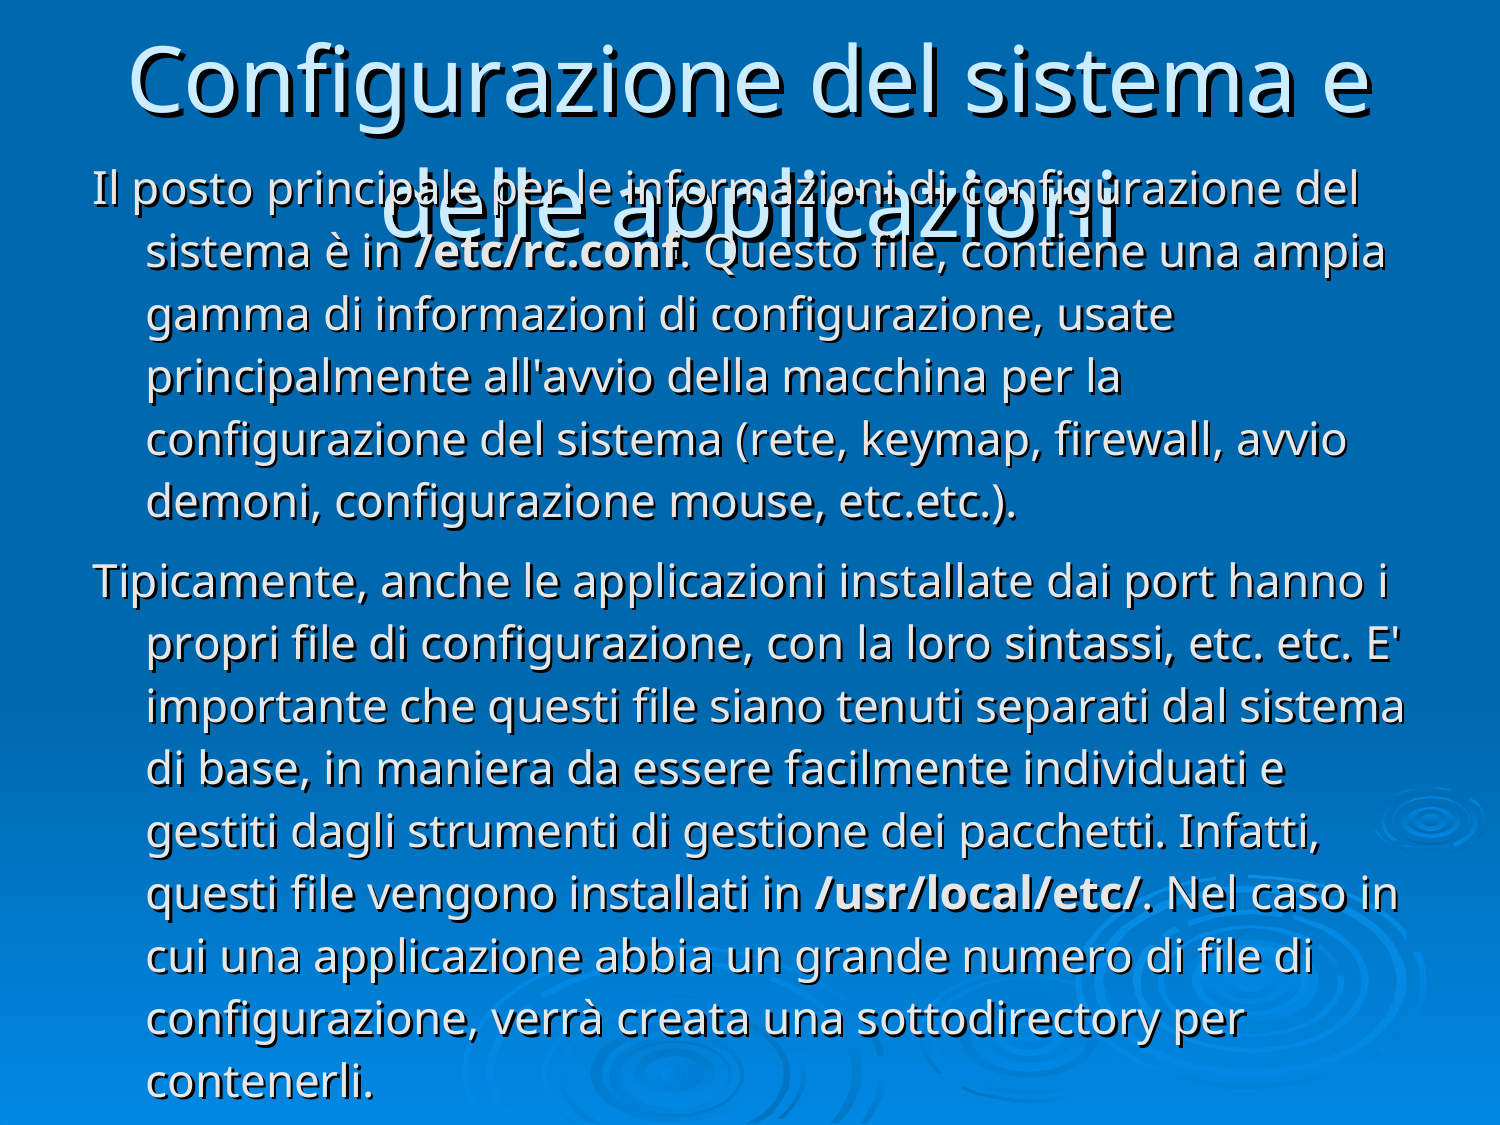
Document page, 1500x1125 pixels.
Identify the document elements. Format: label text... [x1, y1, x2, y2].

title Configurazione del sistema e delle applicazioni [75, 21, 1426, 238]
subtitle Il posto principale per le informazioni di configurazione del sistema è in /etc/rc.conf. Questo file, contiene una ampia gamma di informazioni di configurazione, usate principalmente all'avvio della macchina per la configurazione del sistema (rete, keymap, firewall, avvio demoni, configurazione mouse, etc.etc.). Tipicamente, anche le applicazioni installate dai port hanno i propri file di configurazione, con la loro sintassi, etc. etc. E' importante che questi file siano tenuti separati dal sistema di base, in maniera da essere facilmente individuati e gestiti dagli strumenti di gestione dei pacchetti. Infatti, questi file vengono installati in /usr/local/etc/. Nel caso in cui una applicazione abbia un grande numero di file di configurazione, verrà creata una sottodirectory per contenerli. [75, 238, 1426, 1029]
